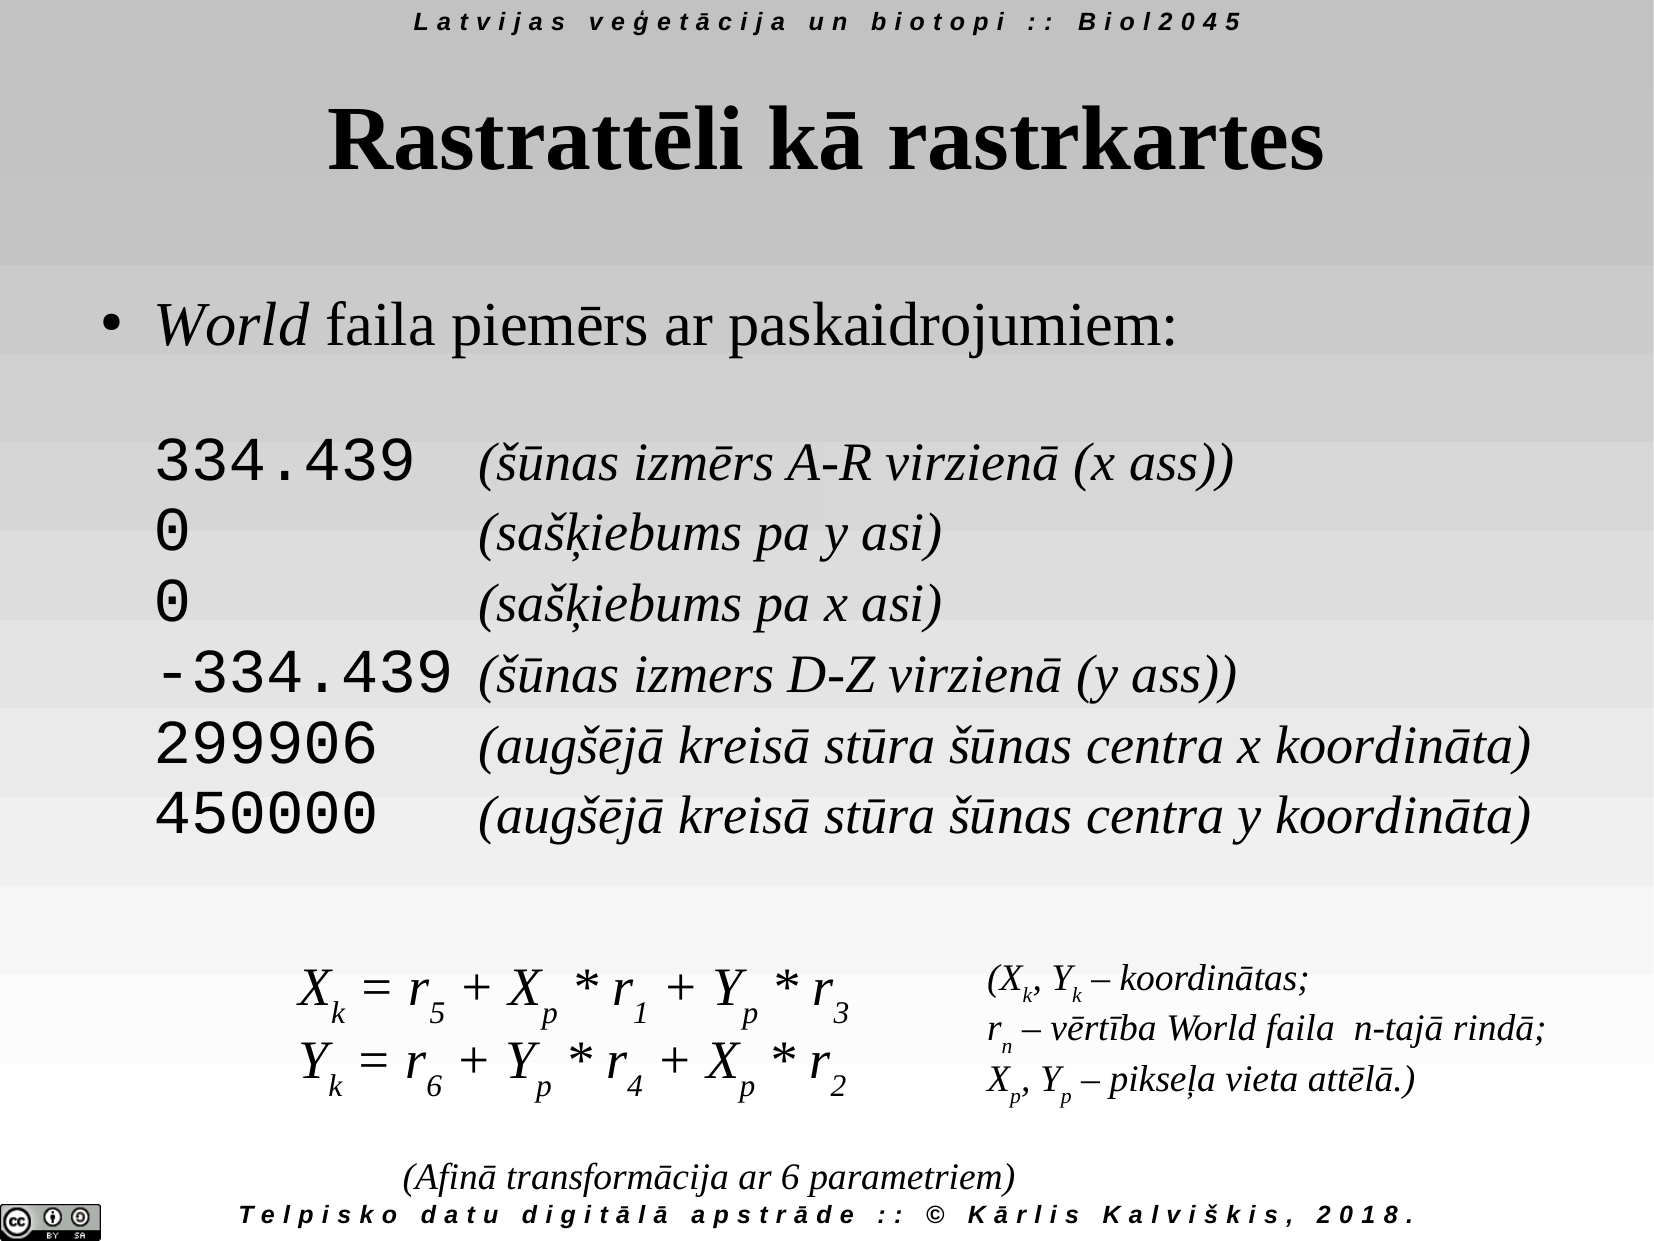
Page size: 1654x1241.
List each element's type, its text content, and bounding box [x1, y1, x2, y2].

title Rastrattēli kā rastrkartes [29, 43, 1625, 234]
text_box Xk = r5 + Xp * r1 + Yp * r3 Yk = r6 + Yp * r4 + Xp * r2 [283, 949, 875, 1111]
text_box (Xk, Yk – koordinātas; rn – vērtība World faila n-tajā rindā; Xp, Yp – pikseļa vieta attēlā.) [972, 949, 1563, 1116]
picture [0, 0, 1654, 1241]
list World faila piemērs ar paskaidrojumiem: 334.439 (šūnas izmērs A-R virzienā (x ass)) 0 (sašķiebums pa y asi) 0 (sašķiebums pa x asi) -334.439 (šūnas izmers D-Z virzienā (y ass)) 299906 (augšējā kreisā stūra šūnas centra x koordināta) 450000 (augšējā kreisā stūra šūnas centra y koordināta) [82, 289, 1571, 1098]
text_box (Afinā transformācija ar 6 parametriem) [387, 1148, 1031, 1205]
